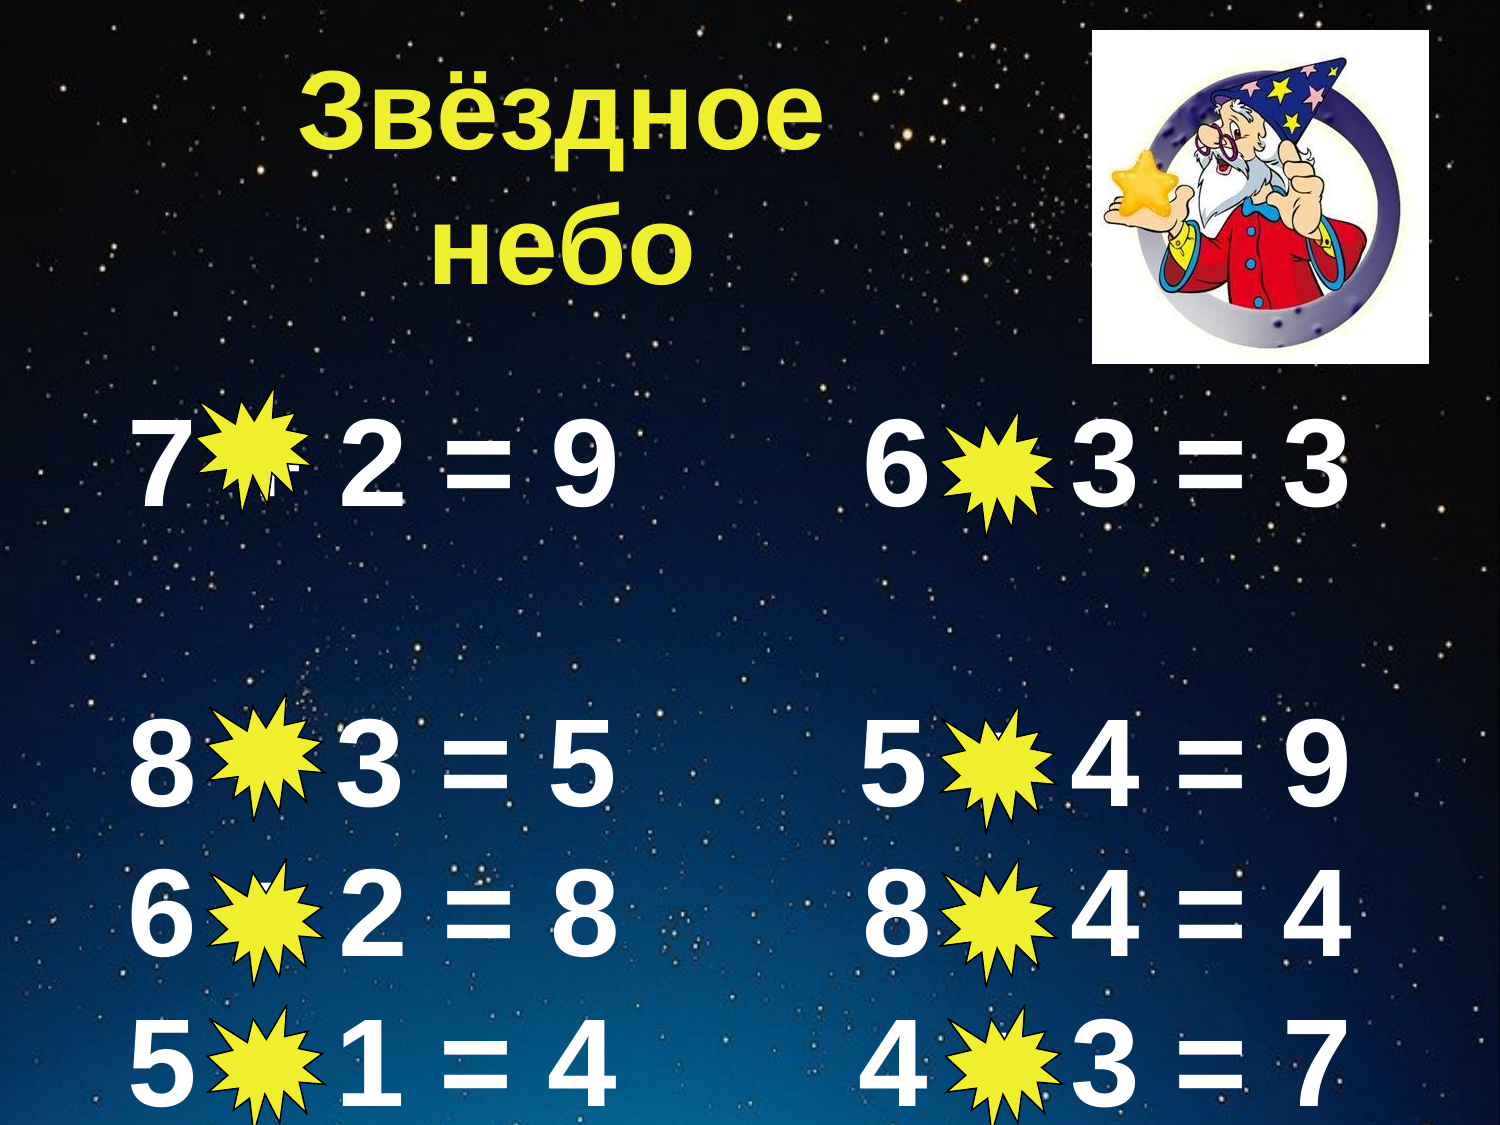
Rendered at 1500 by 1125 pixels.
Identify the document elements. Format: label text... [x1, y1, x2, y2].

text_box [939, 704, 1058, 834]
text_box [207, 1004, 325, 1125]
text_box [207, 693, 325, 823]
text_box [195, 385, 313, 516]
text_box [207, 858, 325, 988]
title Звёздное небо [171, 28, 953, 315]
text_box [939, 409, 1058, 539]
picture [0, 0, 1500, 1125]
text_box [945, 1004, 1063, 1125]
text_box [939, 858, 1058, 988]
text_box 7 + 2 = 9 6 – 3 = 3 8 – 3 = 5 5 + 4 = 9 6 + 2 = 8 8 – 4 = 4 5 – 1 = 4 4 + 3 = 7 [112, 373, 1459, 1125]
